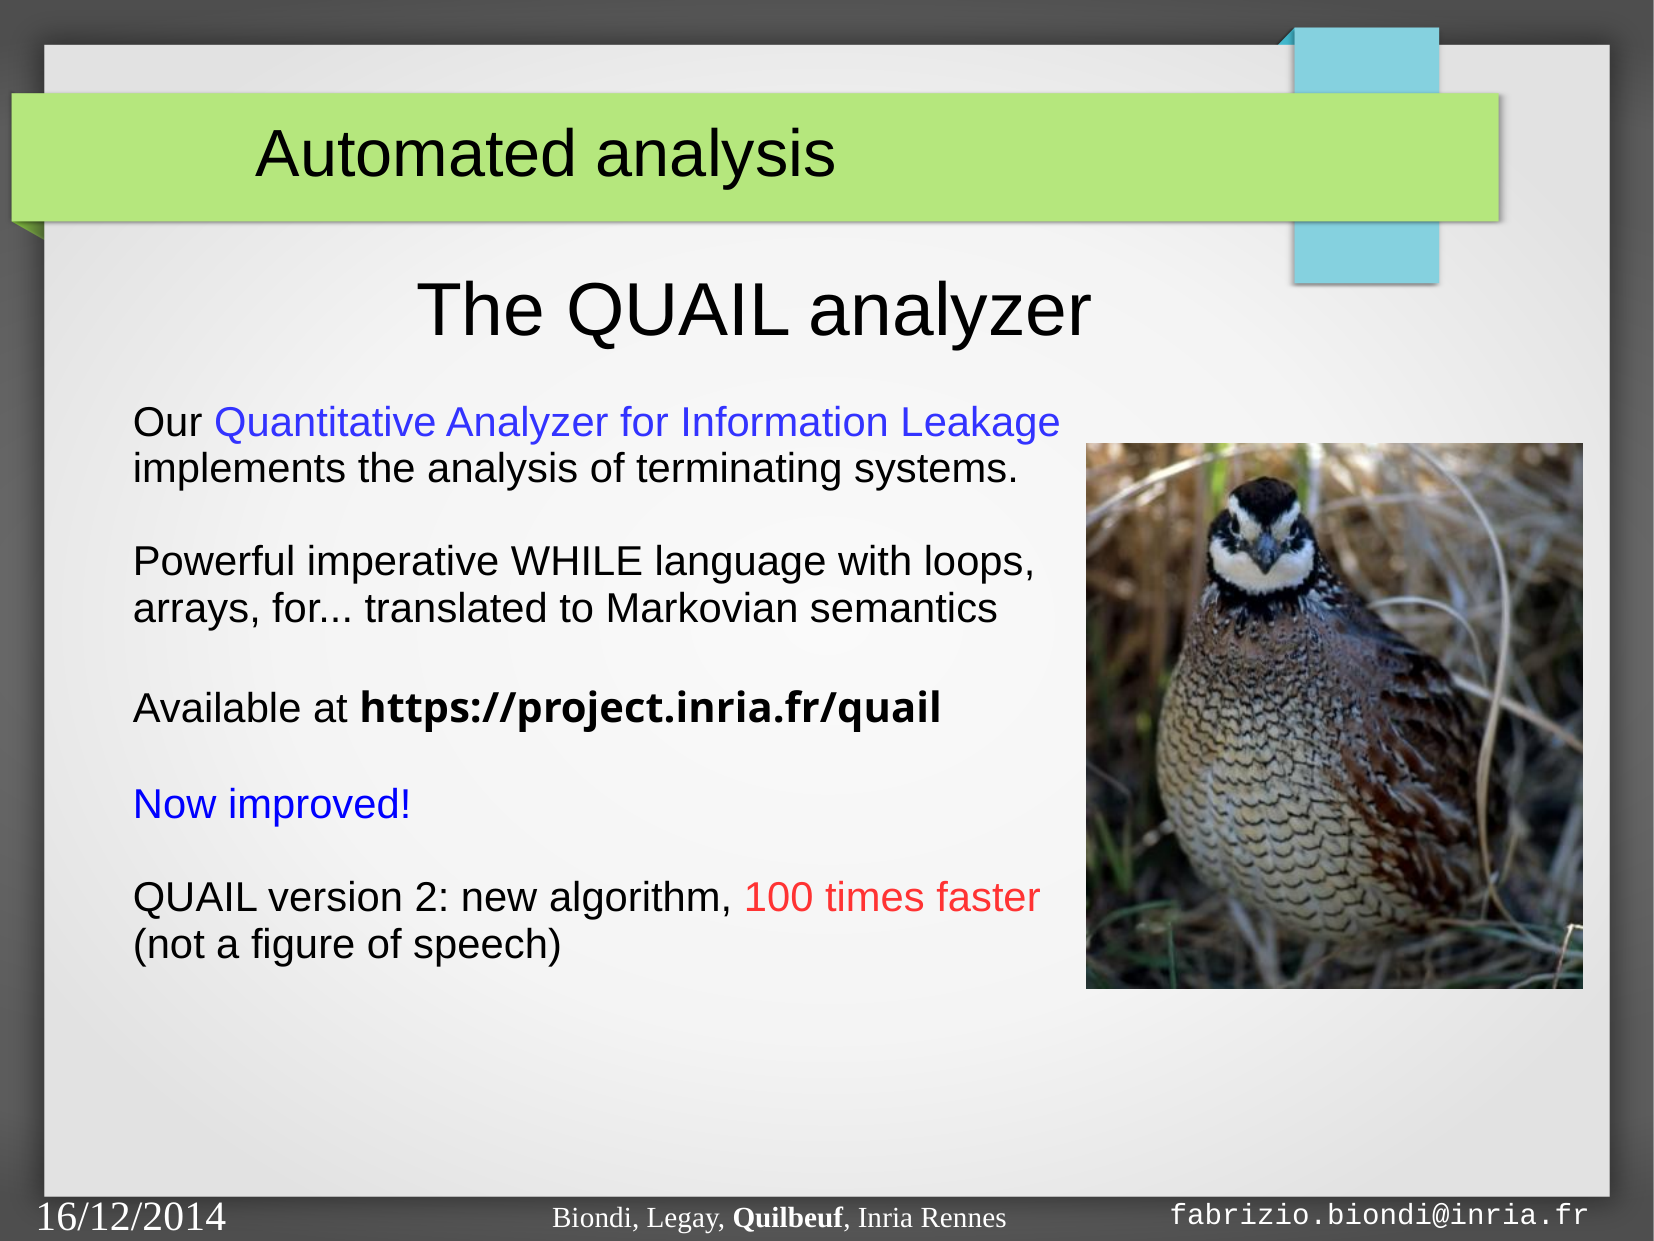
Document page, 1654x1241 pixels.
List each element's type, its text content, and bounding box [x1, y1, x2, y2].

text_box The QUAIL analyzer [401, 259, 1229, 367]
text_box Our Quantitative Analyzer for Information Leakage implements the analysis of terminating systems. Powerful imperative WHILE language with loops, arrays, for... translated to Markovian semantics Available at https://project.inria.fr/quail Now improved! QUAIL version 2: new algorithm, 100 times faster (not a figure of speech) [118, 391, 1099, 1161]
title Automated analysis [70, 94, 1583, 213]
picture [0, 0, 1654, 1241]
